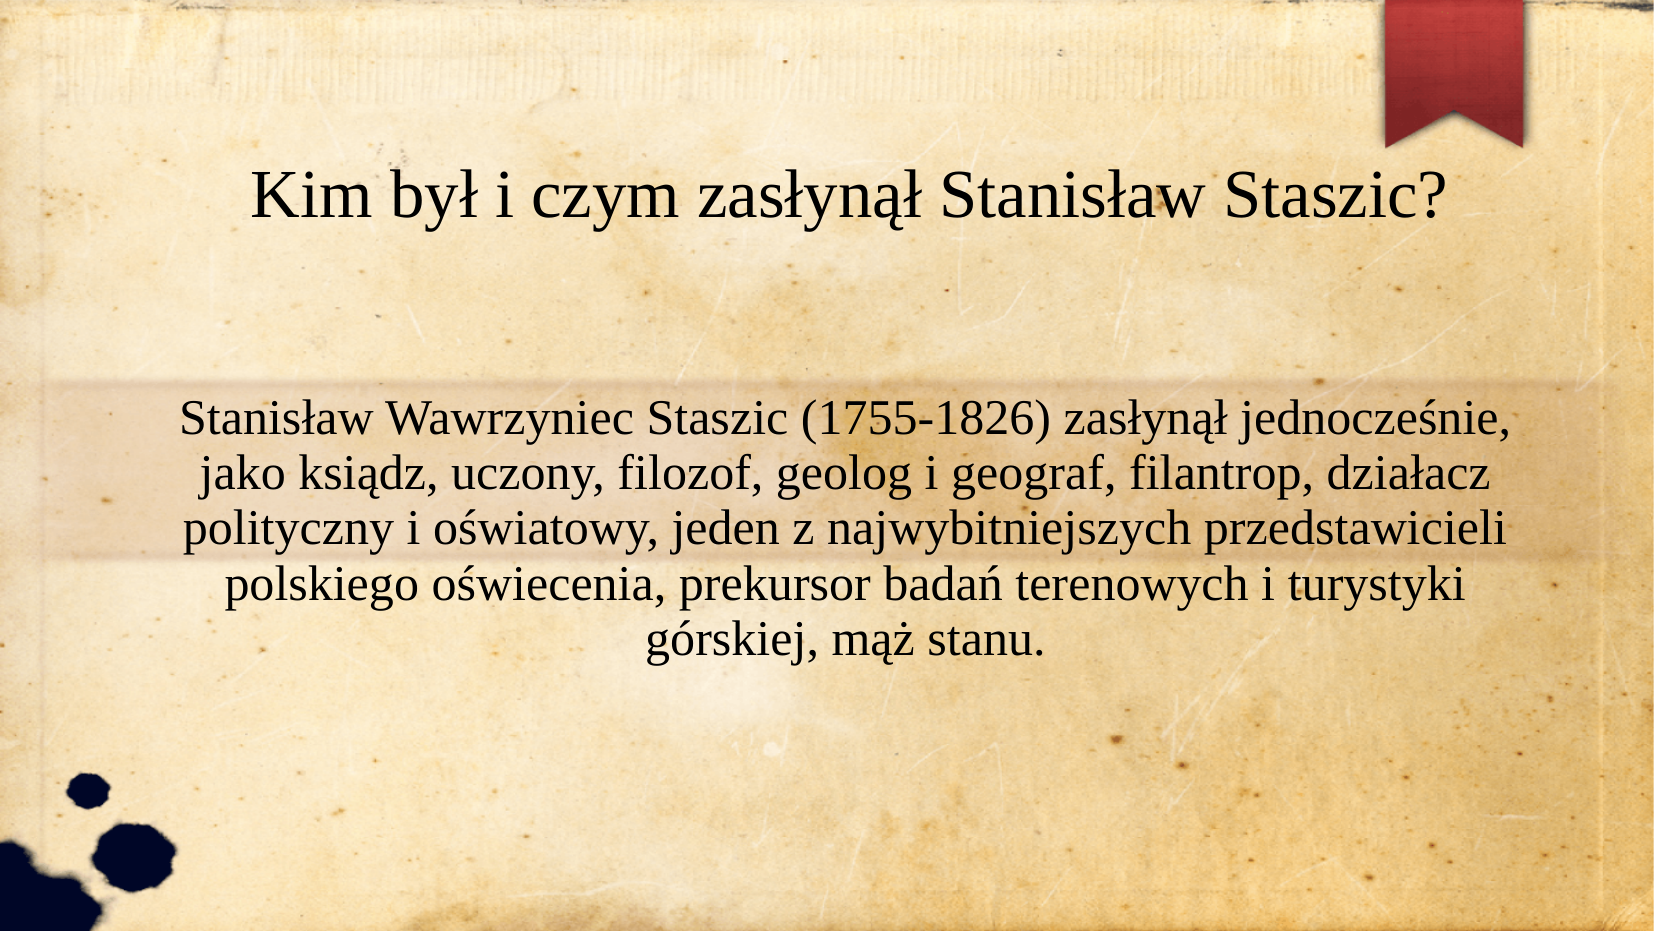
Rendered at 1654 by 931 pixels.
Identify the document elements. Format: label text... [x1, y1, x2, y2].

title Kim był i czym zasłynął Stanisław Staszic? [106, 116, 1595, 272]
picture [0, 0, 1654, 931]
list Stanisław Wawrzyniec Staszic (1755-1826) zasłynął jednocześnie, jako ksiądz, uczony, filozof, geolog i geograf, filantrop, działacz polityczny i oświatowy, jeden z najwybitniejszych przedstawicieli polskiego oświecenia, prekursor badań terenowych i turystyki górskiej, mąż stanu. [82, 389, 1538, 863]
